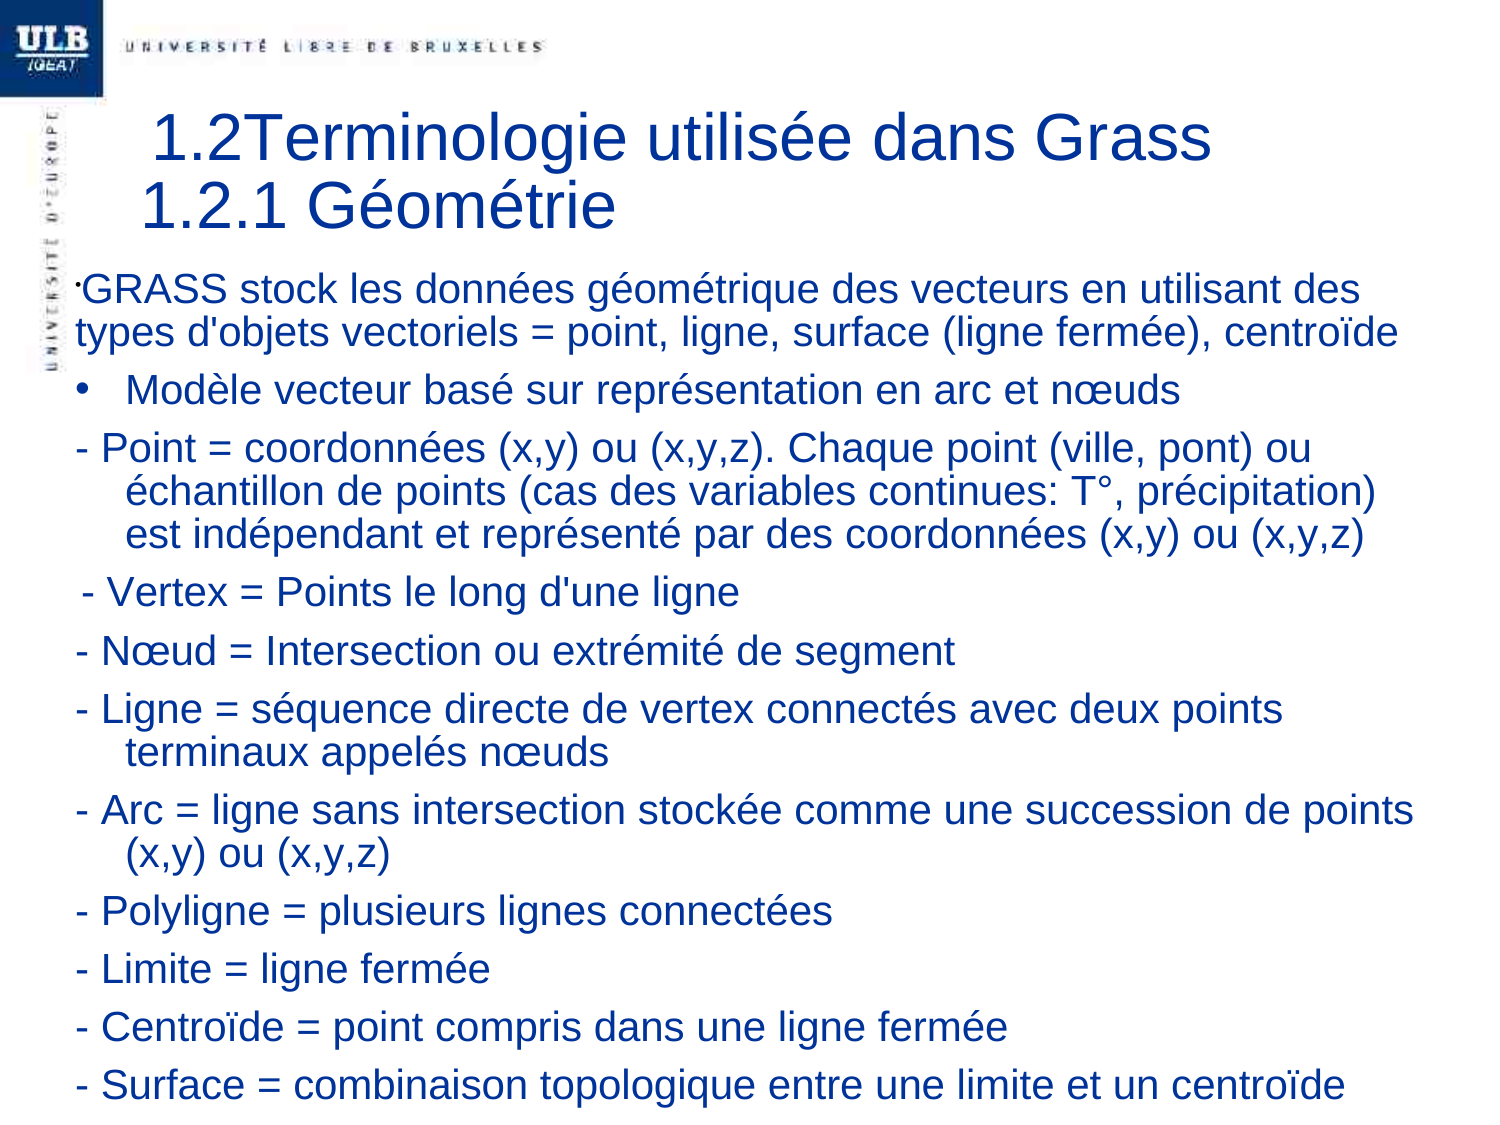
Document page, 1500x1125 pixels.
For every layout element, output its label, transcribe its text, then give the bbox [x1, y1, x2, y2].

list GRASS stock les données géométrique des vecteurs en utilisant des types d'objets vectoriels = point, ligne, surface (ligne fermée), centroïde Modèle vecteur basé sur représentation en arc et nœuds - Point = coordonnées (x,y) ou (x,y,z). Chaque point (ville, pont) ou échantillon de points (cas des variables continues: T°, précipitation) est indépendant et représenté par des coordonnées (x,y) ou (x,y,z) - Vertex = Points le long d'une ligne - Nœud = Intersection ou extrémité de segment - Ligne = séquence directe de vertex connectés avec deux points terminaux appelés nœuds - Arc = ligne sans intersection stockée comme une succession de points (x,y) ou (x,y,z) - Polyligne = plusieurs lignes connectées - Limite = ligne fermée - Centroïde = point compris dans une ligne fermée - Surface = combinaison topologique entre une limite et un centroïde [74, 262, 1425, 1121]
picture [0, 0, 1500, 1125]
title 1.2Terminologie utilisée dans Grass 1.2.1 Géométrie [140, 59, 1447, 280]
